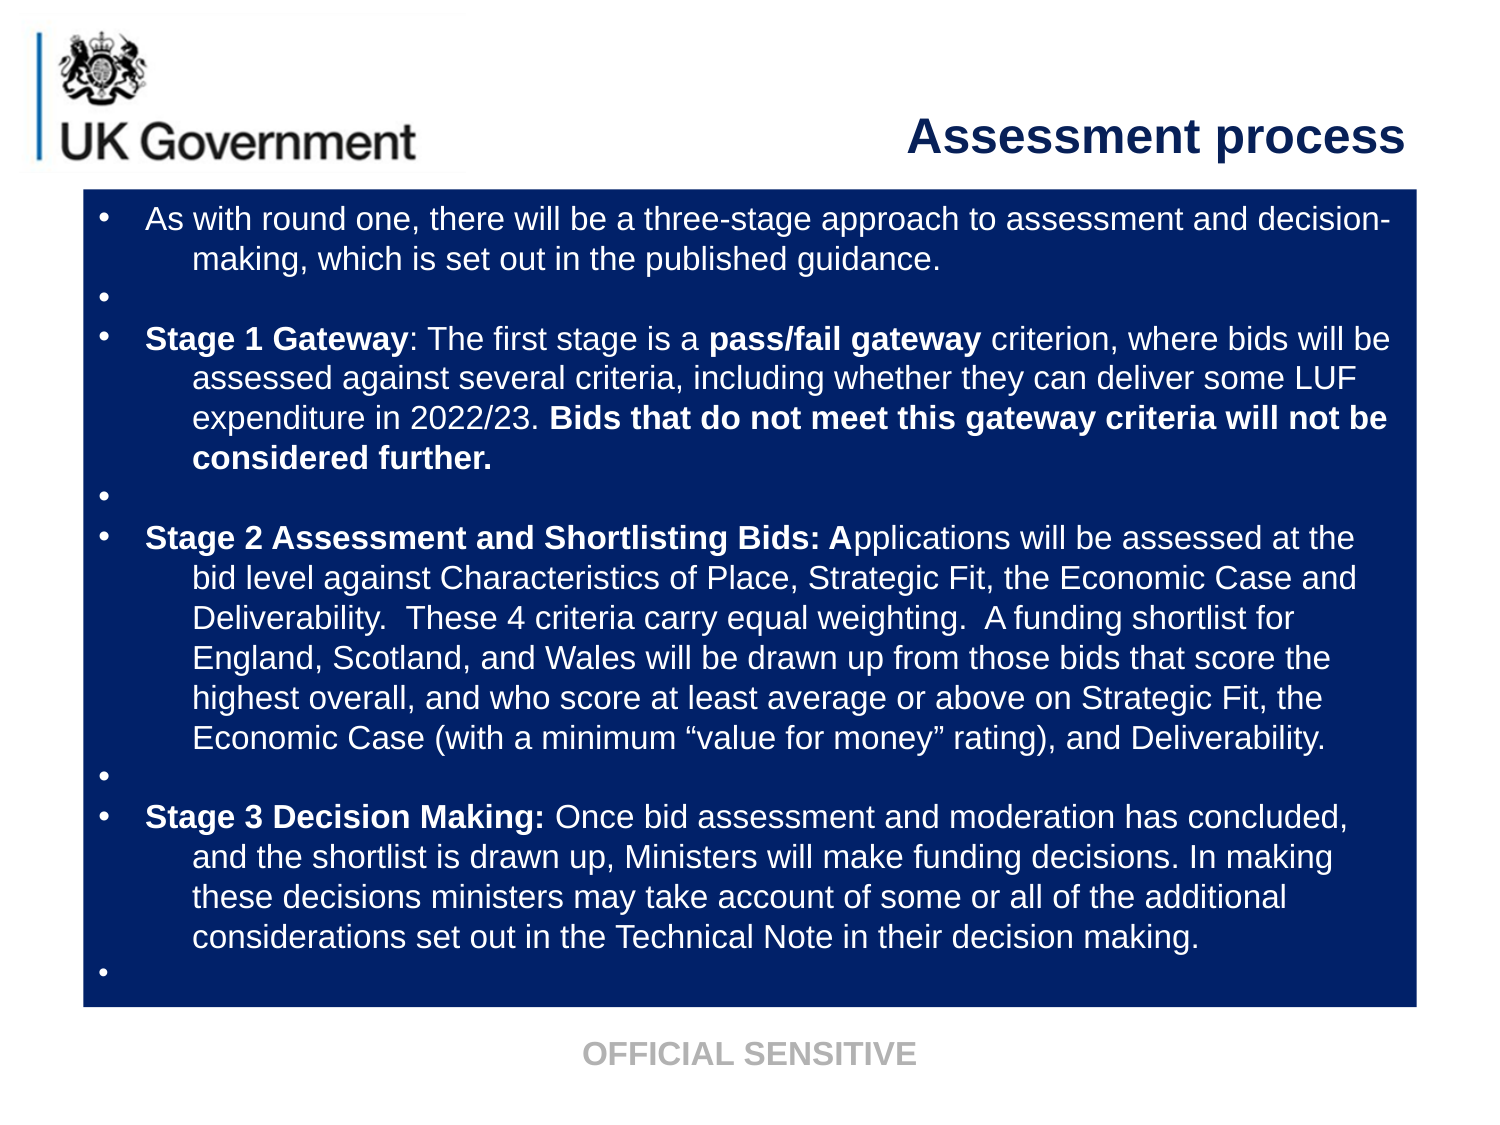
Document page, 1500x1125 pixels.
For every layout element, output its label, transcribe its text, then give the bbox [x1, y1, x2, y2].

picture [19, 0, 466, 173]
text_box As with round one, there will be a three-stage approach to assessment and decision-making, which is set out in the published guidance. Stage 1 Gateway: The first stage is a pass/fail gateway criterion, where bids will be assessed against several criteria, including whether they can deliver some LUF expenditure in 2022/23. Bids that do not meet this gateway criteria will not be considered further. Stage 2 Assessment and Shortlisting Bids: Applications will be assessed at the bid level against Characteristics of Place, Strategic Fit, the Economic Case and Deliverability. These 4 criteria carry equal weighting. A funding shortlist for England, Scotland, and Wales will be drawn up from those bids that score the highest overall, and who score at least average or above on Strategic Fit, the Economic Case (with a minimum “value for money” rating), and Deliverability. Stage 3 Decision Making: Once bid assessment and moderation has concluded, and the shortlist is drawn up, Ministers will make funding decisions. In making these decisions ministers may take account of some or all of the additional considerations set out in the Technical Note in their decision making. [83, 189, 1417, 1008]
title Assessment process [891, 96, 1500, 173]
